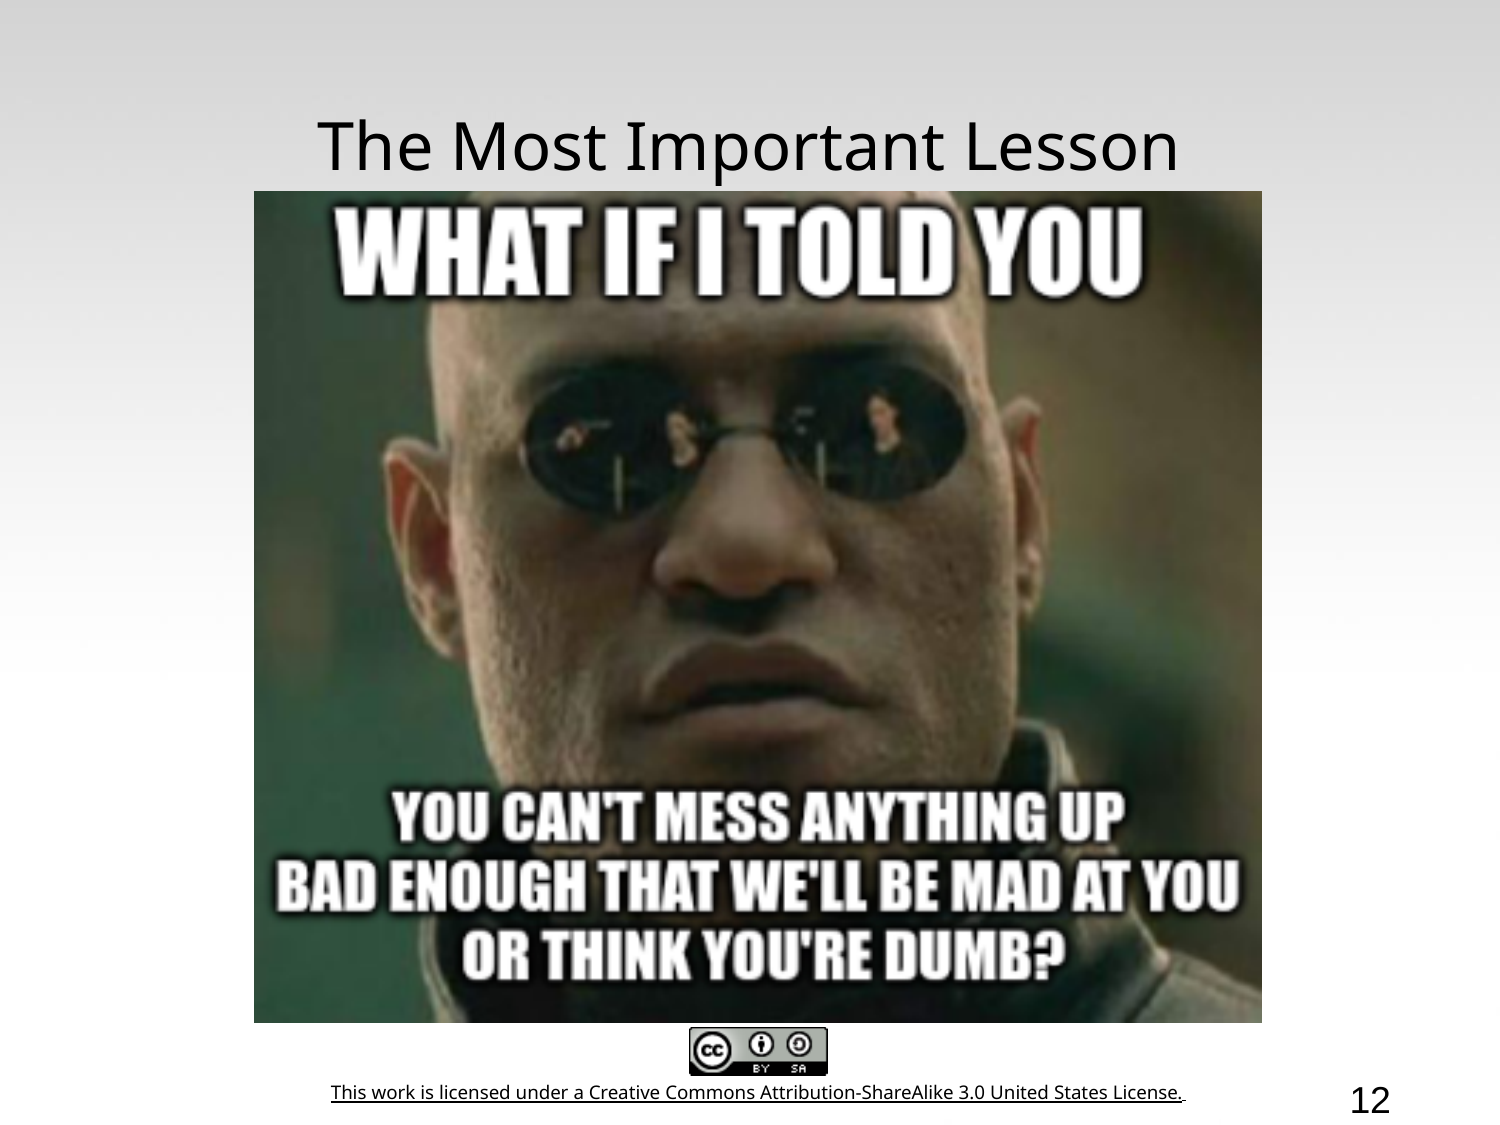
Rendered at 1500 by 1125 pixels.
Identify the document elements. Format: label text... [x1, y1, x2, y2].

picture [0, 0, 1500, 1125]
title The Most Important Lesson [112, 49, 1388, 238]
